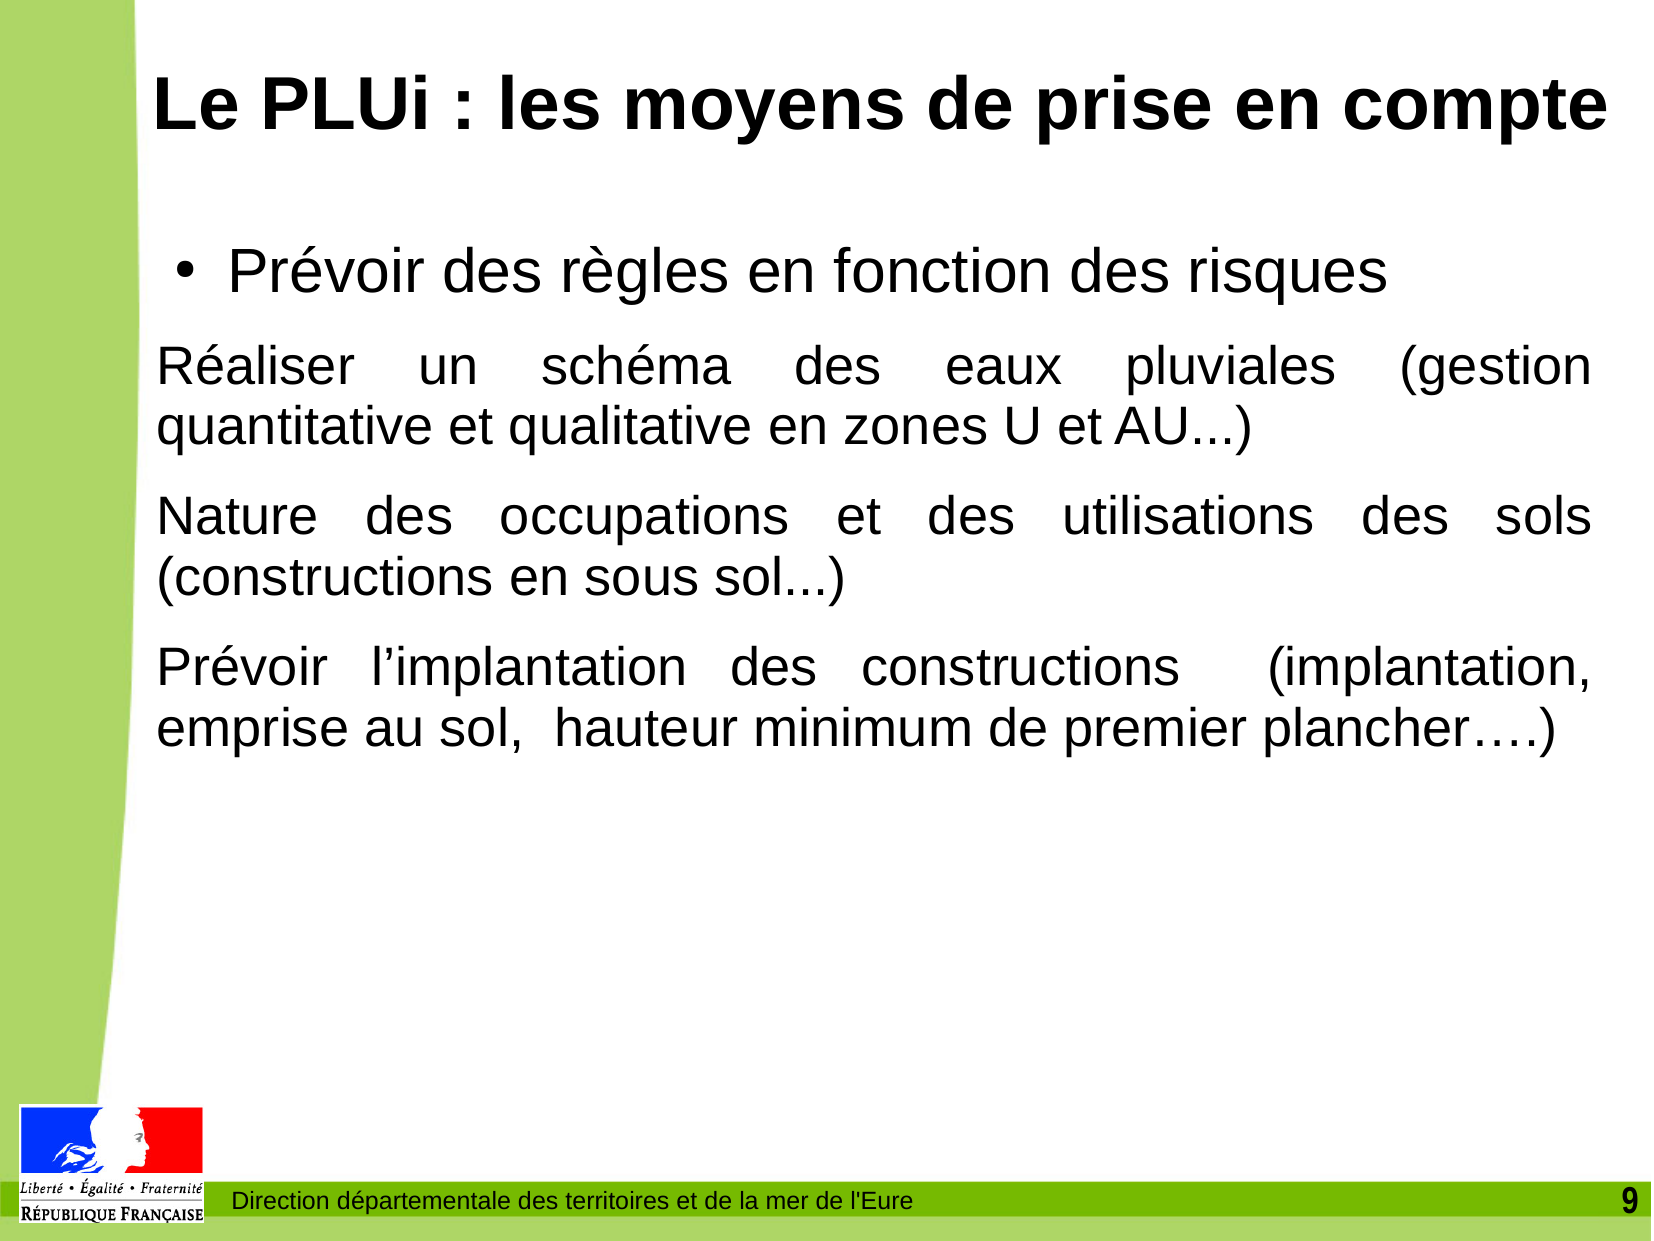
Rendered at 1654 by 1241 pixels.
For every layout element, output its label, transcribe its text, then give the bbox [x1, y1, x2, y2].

title Le PLUi : les moyens de prise en compte [147, 0, 1616, 208]
picture [0, 0, 1651, 1241]
list Prévoir des règles en fonction des risques Réaliser un schéma des eaux pluviales (gestion quantitative et qualitative en zones U et AU...) Nature des occupations et des utilisations des sols (constructions en sous sol...) Prévoir l’implantation des constructions (implantation, emprise au sol, hauteur minimum de premier plancher….) [156, 236, 1595, 1177]
